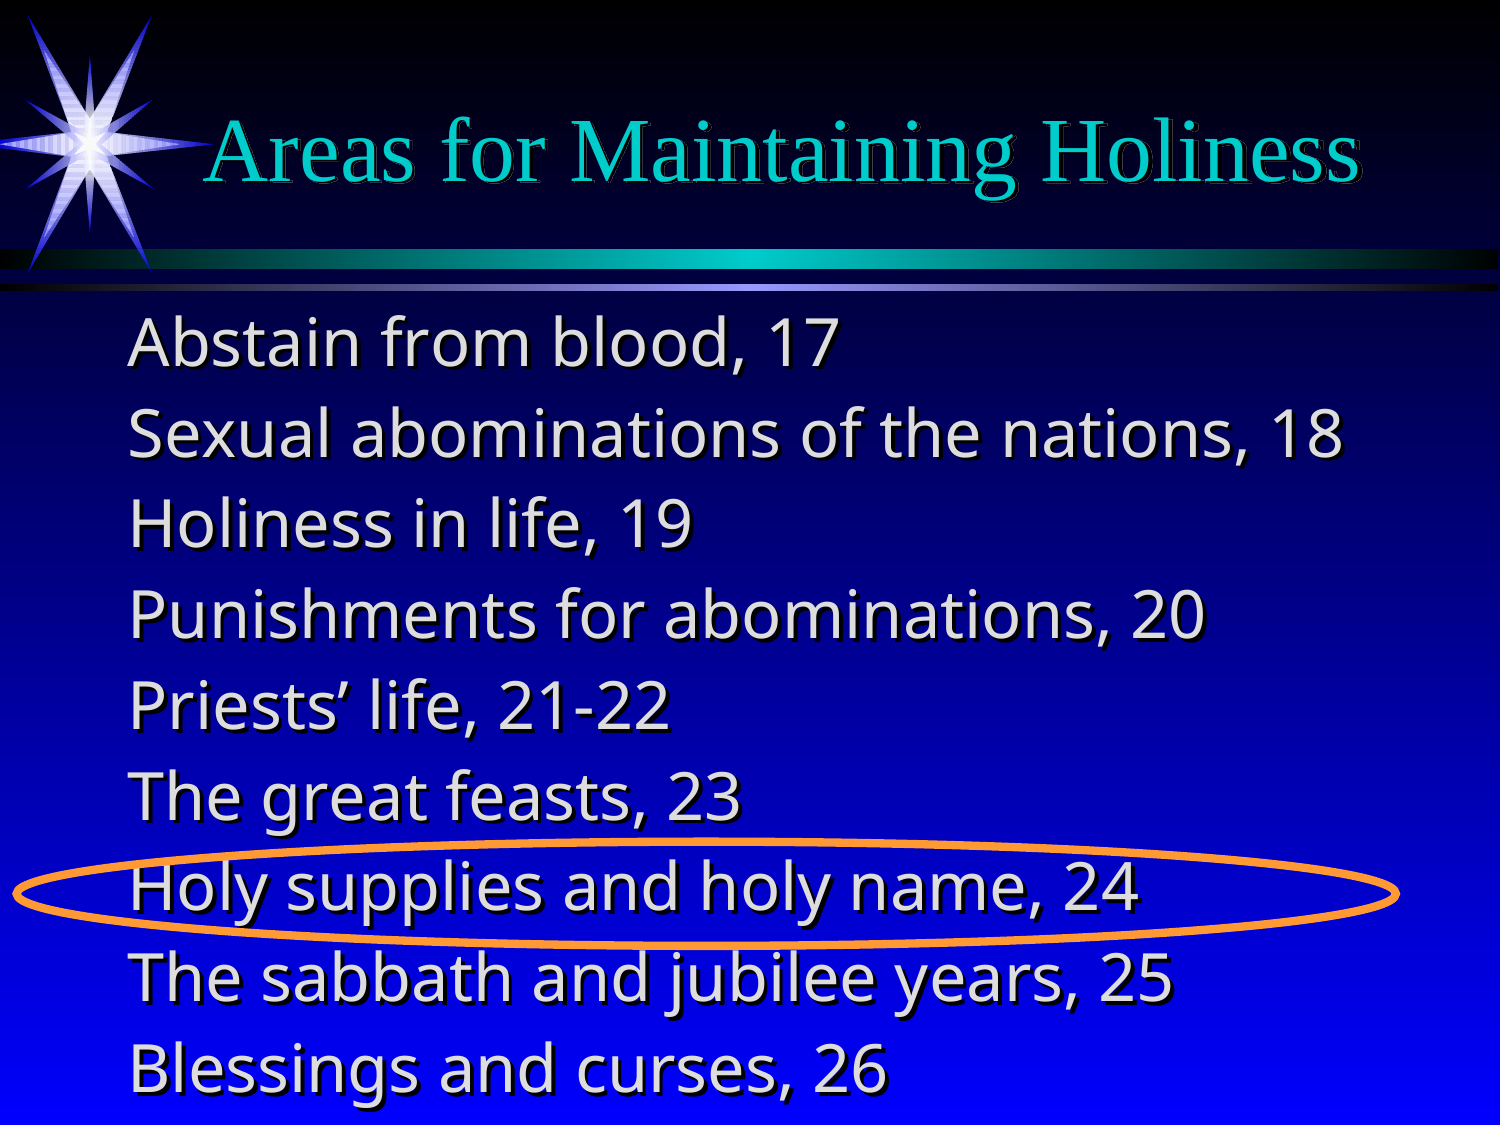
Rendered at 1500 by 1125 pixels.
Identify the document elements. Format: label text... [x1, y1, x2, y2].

text_box new [38, 239, 49, 245]
list Abstain from blood, 17 Sexual abominations of the nations, 18 Holiness in life, 19 Punishments for abominations, 20 Priests’ life, 21-22 The great feasts, 23 Holy supplies and holy name, 24 The sabbath and jubilee years, 25 Blessings and curses, 26 Exchanging vowed items, 27 [112, 846, 1391, 941]
text_box new [131, 43, 142, 49]
text_box new [131, 239, 141, 245]
text_box new [38, 43, 48, 49]
text_box 3 [135, 37, 144, 42]
text_box 3 [36, 246, 44, 251]
list Abstain from blood, 17 Sexual abominations of the nations, 18 Holiness in life, 19 Punishments for abominations, 20 Priests’ life, 21-22 The great feasts, 23 Holy supplies and holy name, 24 The sabbath and jubilee years, 25 Blessings and curses, 26 Exchanging vowed items, 27 [112, 287, 1438, 1103]
title Areas for Maintaining Holiness [187, 56, 1463, 244]
text_box 3 [35, 37, 44, 42]
text_box 3 [135, 246, 144, 251]
